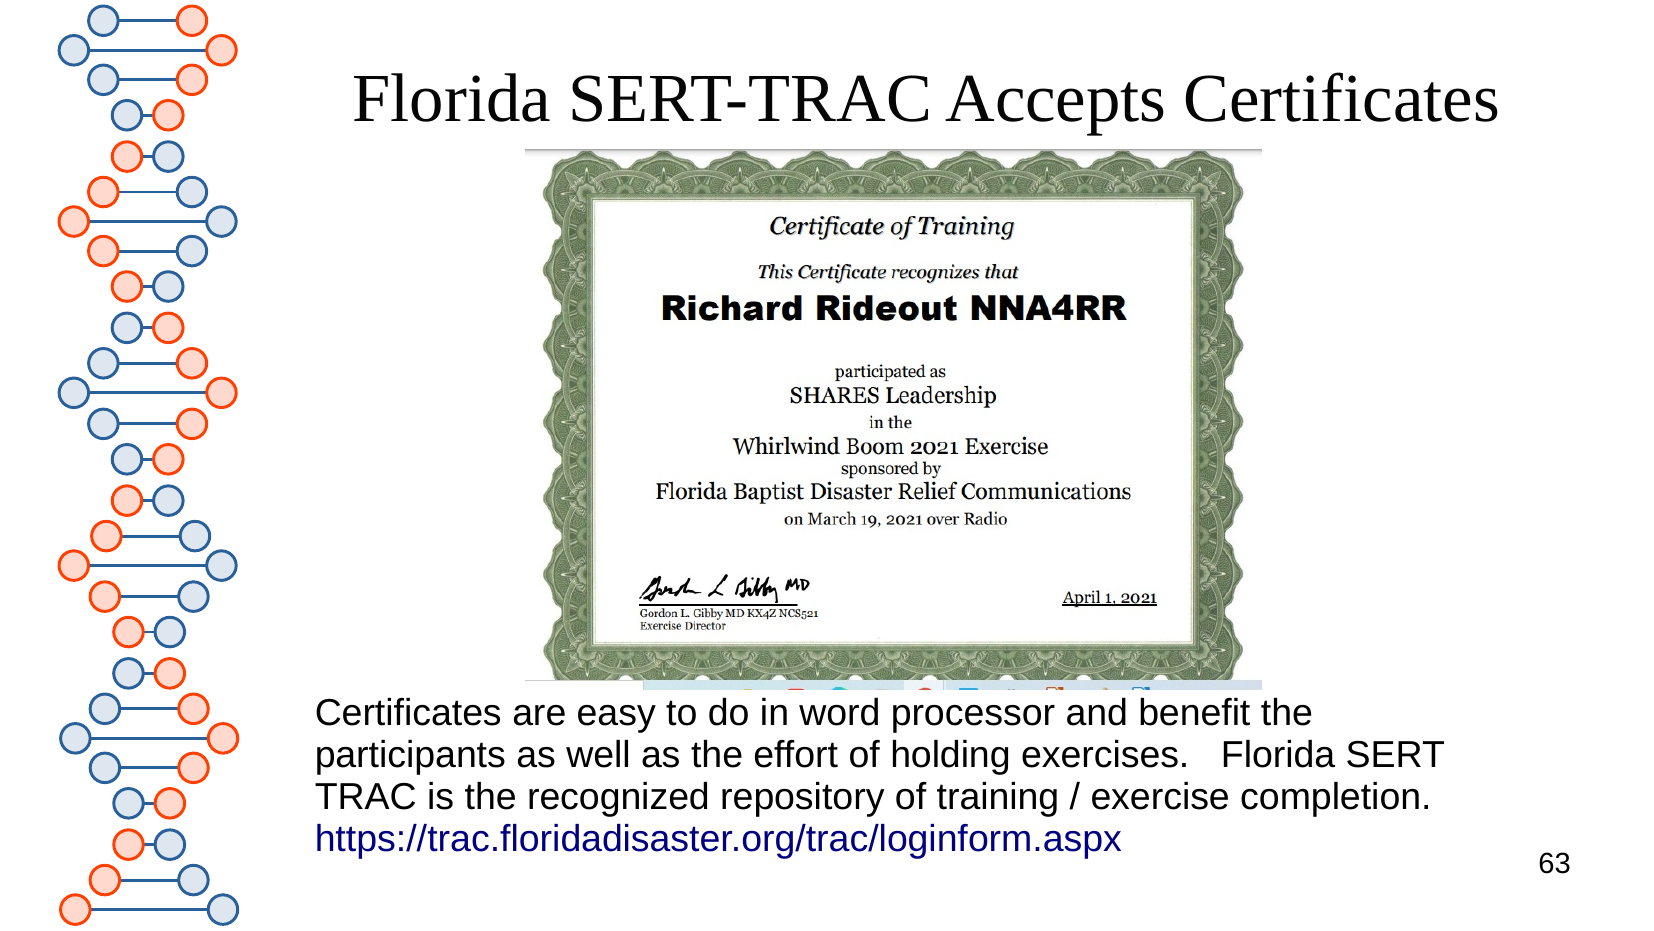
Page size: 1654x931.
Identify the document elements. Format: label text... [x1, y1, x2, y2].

text_box Certificates are easy to do in word processor and benefit the participants as well as the effort of holding exercises. Florida SERT TRAC is the recognized repository of training / exercise completion. https://trac.floridadisaster.org/trac/loginform.aspx [300, 684, 1501, 867]
title Florida SERT-TRAC Accepts Certificates [262, 21, 1592, 176]
picture [525, 149, 1262, 684]
